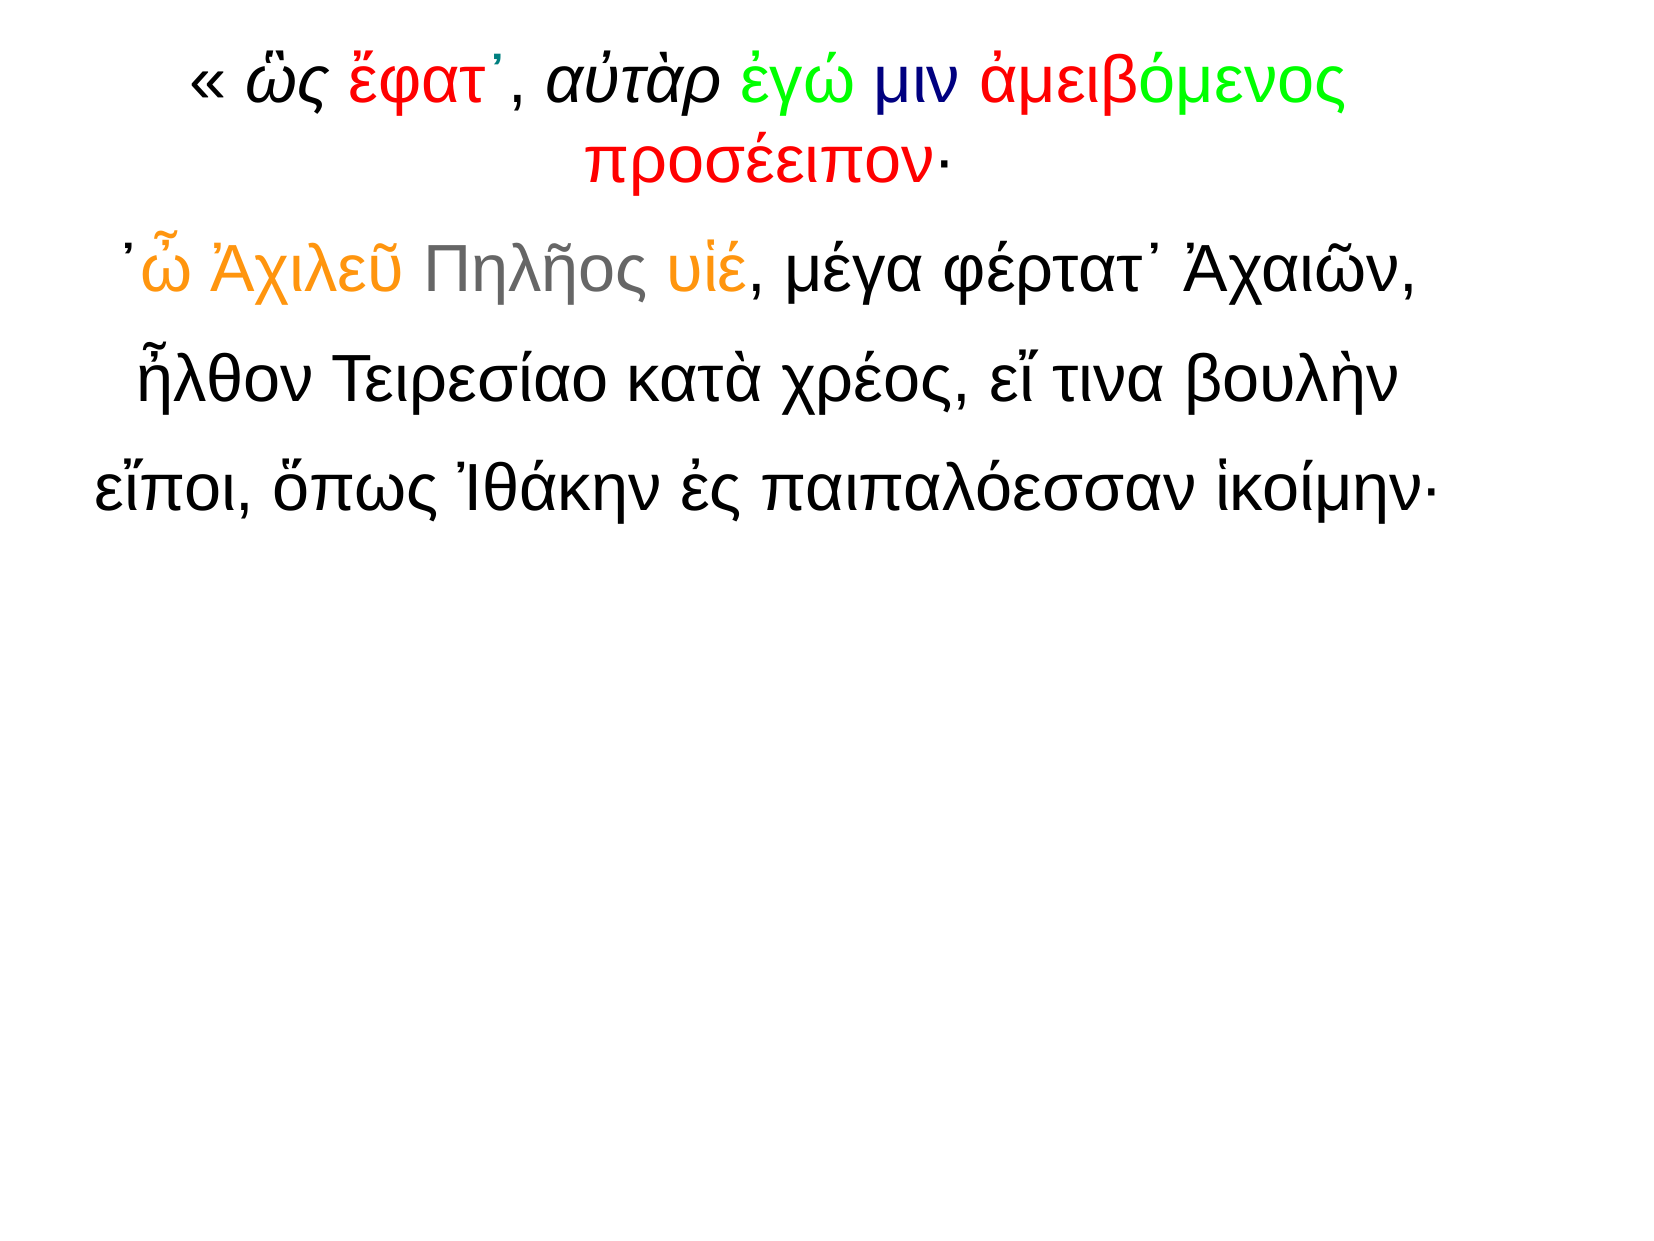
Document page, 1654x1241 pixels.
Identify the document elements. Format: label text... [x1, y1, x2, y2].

list « ὣς ἔφατ᾽, αὐτὰρ ἐγώ μιν ἀμειβόμενος προσέειπον· ᾽ὦ Ἀχιλεῦ Πηλῆος υἱέ, μέγα φέρτατ᾽ Ἀχαιῶν, ἦλθον Τειρεσίαο κατὰ χρέος, εἴ τινα βουλὴν εἴποι, ὅπως Ἰθάκην ἐς παιπαλόεσσαν ἱκοίμην· [94, 35, 1560, 777]
